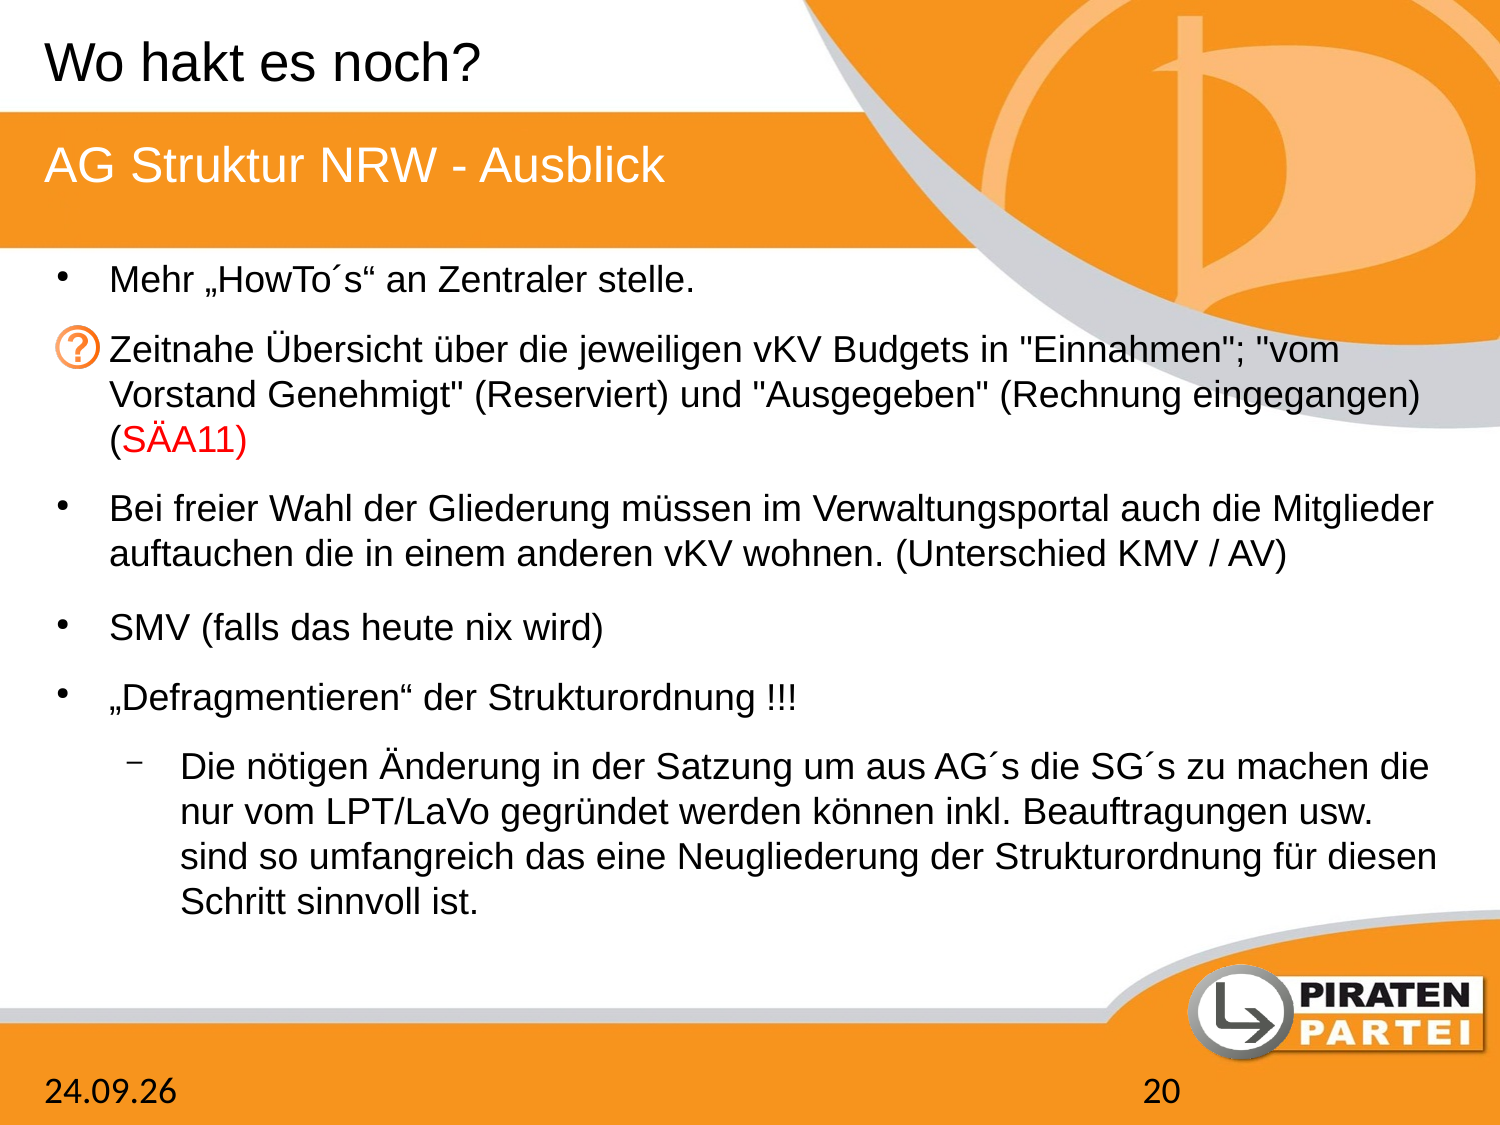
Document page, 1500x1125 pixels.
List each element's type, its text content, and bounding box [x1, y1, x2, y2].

list Wo hakt es noch? [29, 19, 857, 102]
list Mehr „HowTo´s“ an Zentraler stelle. Zeitnahe Übersicht über die jeweiligen vKV Budgets in "Einnahmen"; "vom Vorstand Genehmigt" (Reserviert) und "Ausgegeben" (Rechnung eingegangen) (SÄA11) Bei freier Wahl der Gliederung müssen im Verwaltungsportal auch die Mitglieder auftauchen die in einem anderen vKV wohnen. (Unterschied KMV / AV) SMV (falls das heute nix wird) „Defragmentieren“ der Strukturordnung !!! Die nötigen Änderung in der Satzung um aus AG´s die SG´s zu machen die nur vom LPT/LaVo gegründet werden können inkl. Beauftragungen usw. sind so umfangreich das eine Neugliederung der Strukturordnung für diesen Schritt sinnvoll ist. [23, 248, 1465, 999]
slide_number <Nummer> [1128, 1058, 1478, 1103]
slide_number 01.04.14 [29, 1058, 389, 1103]
title AG Struktur NRW - Ausblick [29, 125, 857, 232]
picture [0, 0, 1500, 1125]
